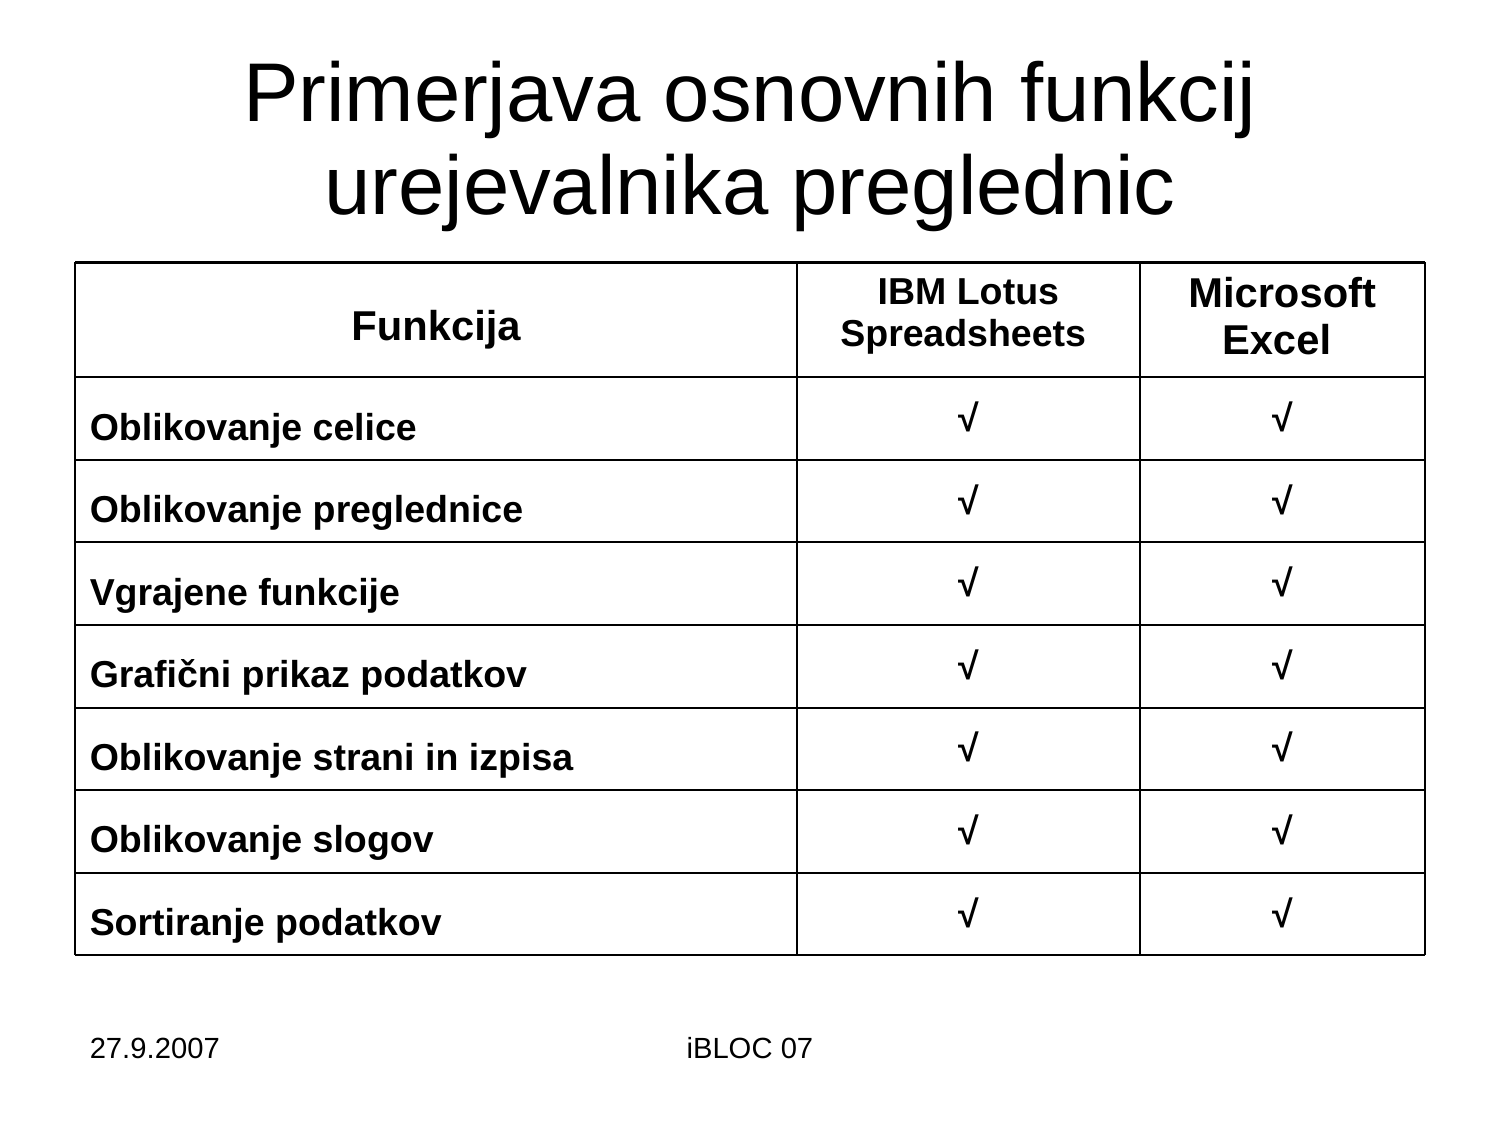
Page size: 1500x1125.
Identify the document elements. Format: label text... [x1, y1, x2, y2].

text_box Microsoft Excel [1141, 264, 1424, 376]
title Primerjava osnovnih funkcij urejevalnika preglednic [75, 31, 1426, 247]
text_box Vgrajene funkcije [76, 543, 796, 624]
text_box √ [1141, 874, 1424, 954]
text_box Oblikovanje strani in izpisa [76, 709, 796, 789]
text_box Oblikovanje slogov [76, 791, 796, 872]
text_box √ [1141, 461, 1424, 541]
text_box Sortiranje podatkov [76, 874, 796, 954]
text_box Funkcija [76, 264, 796, 376]
text_box Grafični prikaz podatkov [76, 626, 796, 707]
text_box √ [1141, 378, 1424, 459]
text_box √ [798, 626, 1139, 707]
text_box √ [1141, 709, 1424, 789]
text_box Oblikovanje celice [76, 378, 796, 459]
text_box IBM Lotus Spreadsheets [798, 264, 1139, 376]
text_box Oblikovanje preglednice [76, 461, 796, 541]
text_box √ [798, 791, 1139, 872]
text_box √ [798, 378, 1139, 459]
text_box √ [1141, 791, 1424, 872]
text_box √ [798, 709, 1139, 789]
text_box √ [1141, 543, 1424, 624]
text_box √ [1141, 626, 1424, 707]
text_box √ [798, 874, 1139, 954]
text_box √ [798, 543, 1139, 624]
text_box √ [798, 461, 1139, 541]
